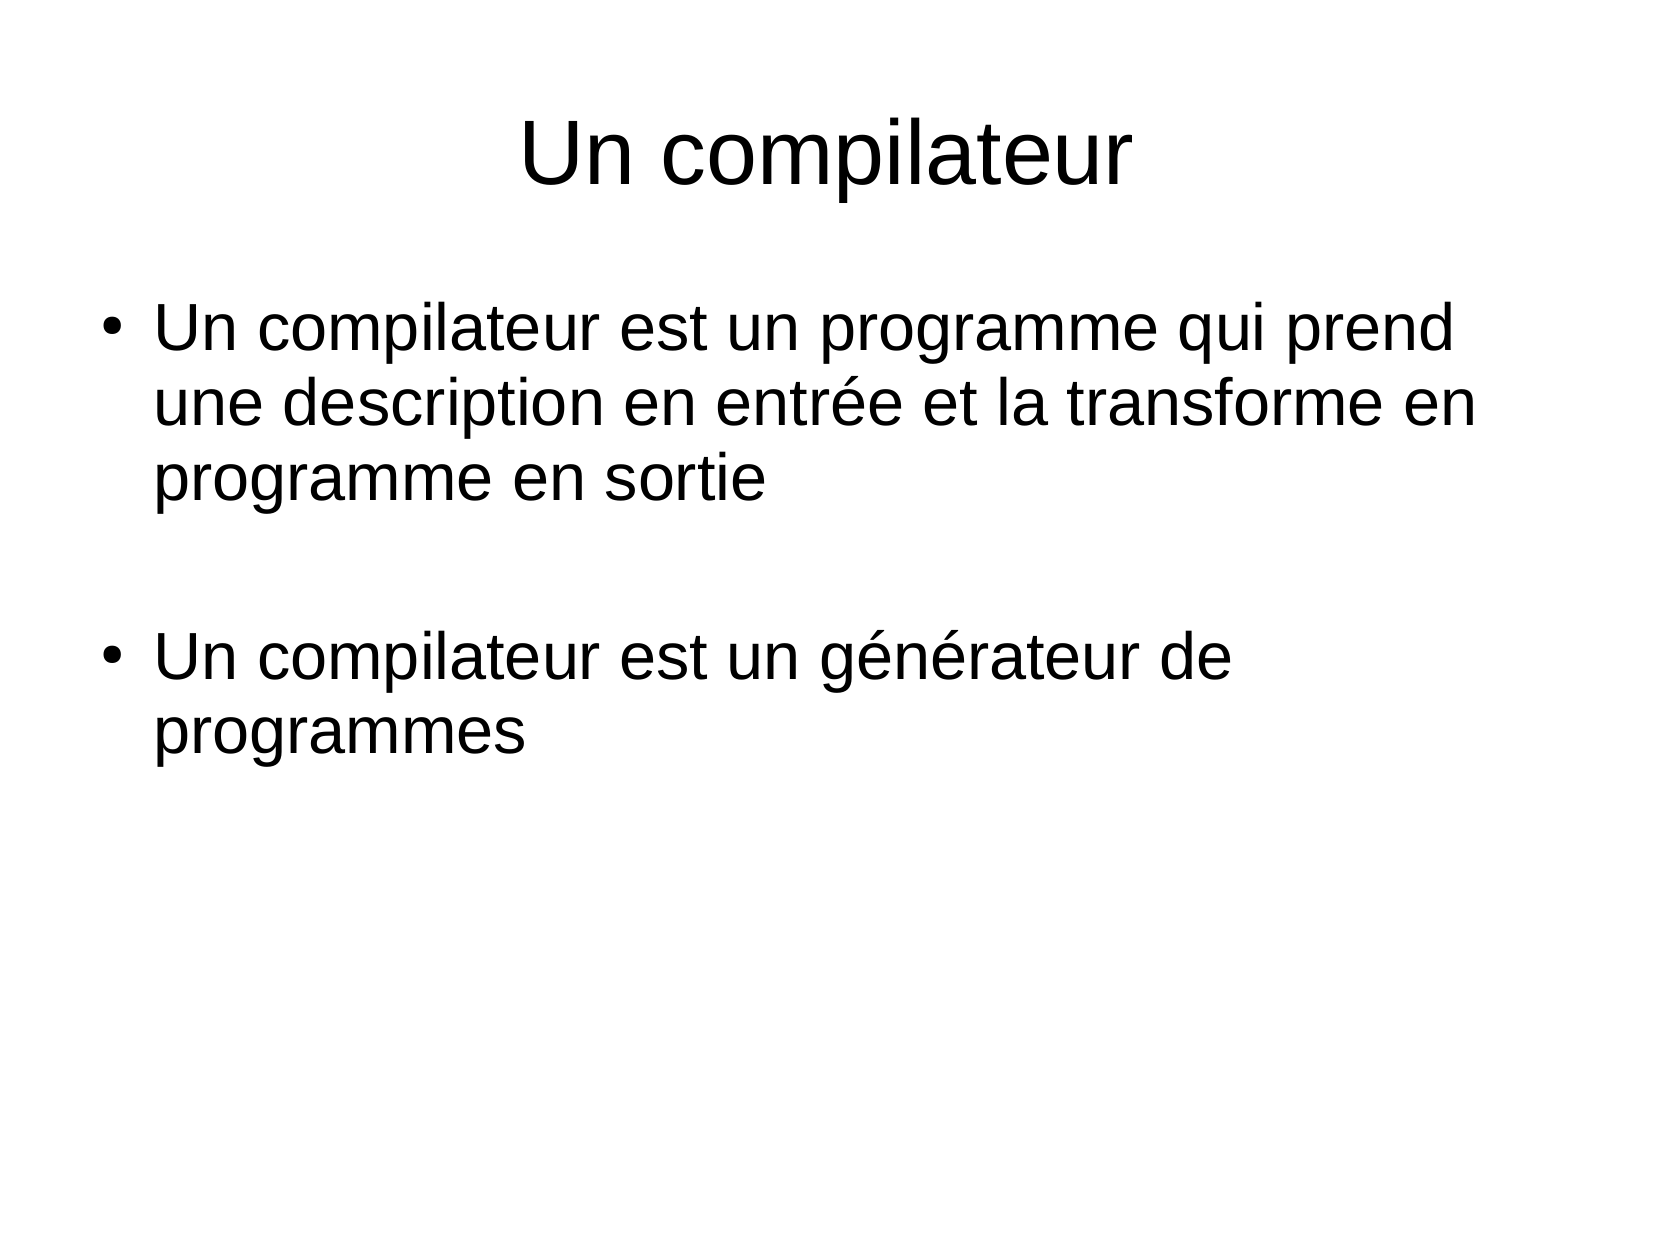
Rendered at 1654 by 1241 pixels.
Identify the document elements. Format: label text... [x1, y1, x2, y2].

list Un compilateur est un programme qui prend une description en entrée et la transforme en programme en sortie Un compilateur est un générateur de programmes [82, 290, 1571, 1094]
title Un compilateur [82, 56, 1571, 250]
